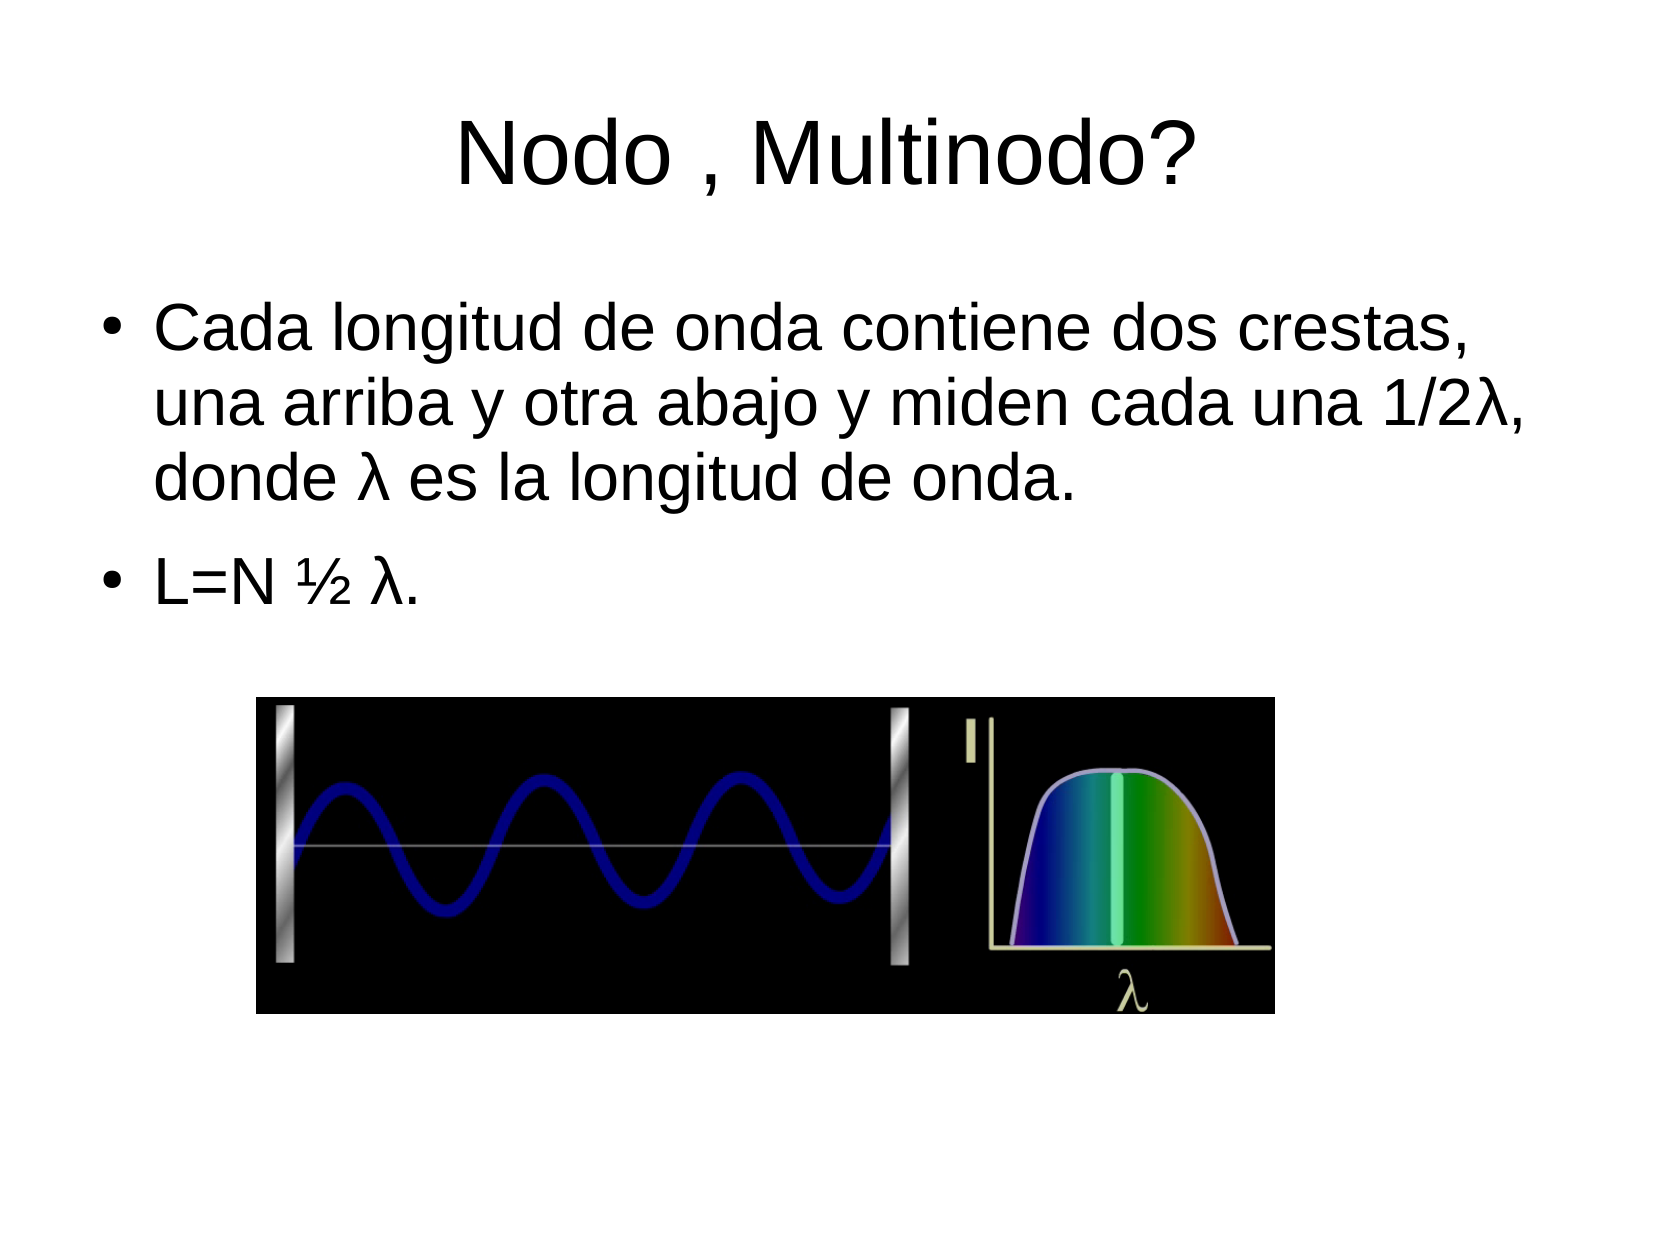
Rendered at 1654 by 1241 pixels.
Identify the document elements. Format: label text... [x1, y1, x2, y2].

text_box [255, 696, 1276, 1015]
list Cada longitud de onda contiene dos crestas, una arriba y otra abajo y miden cada una 1/2λ, donde λ es la longitud de onda. L=N ½ λ. [82, 290, 1571, 1010]
title Nodo , Multinodo? [82, 49, 1571, 257]
